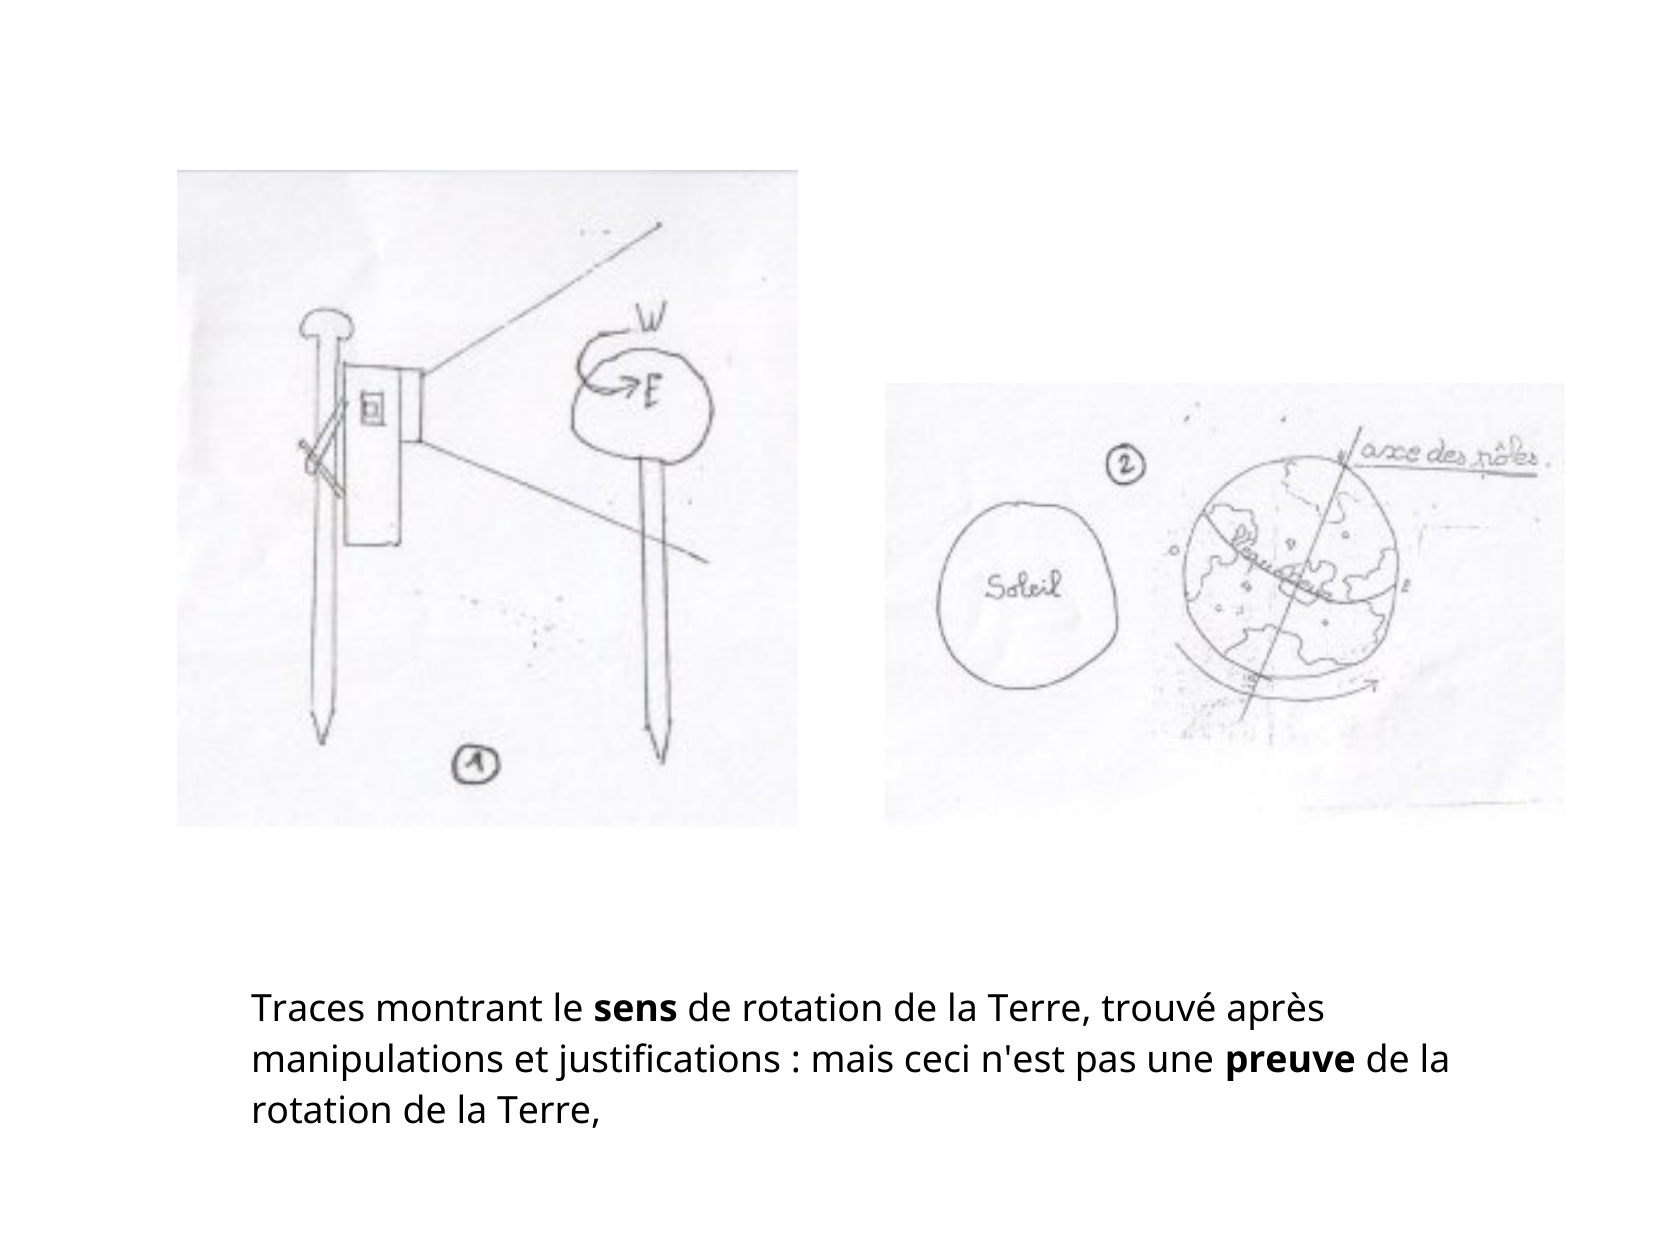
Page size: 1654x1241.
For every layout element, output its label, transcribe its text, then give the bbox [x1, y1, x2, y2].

text_box Traces montrant le sens de rotation de la Terre, trouvé après manipulations et justifications : mais ceci n'est pas une preuve de la rotation de la Terre, [236, 974, 1536, 1122]
picture [177, 170, 798, 827]
picture [885, 383, 1565, 827]
